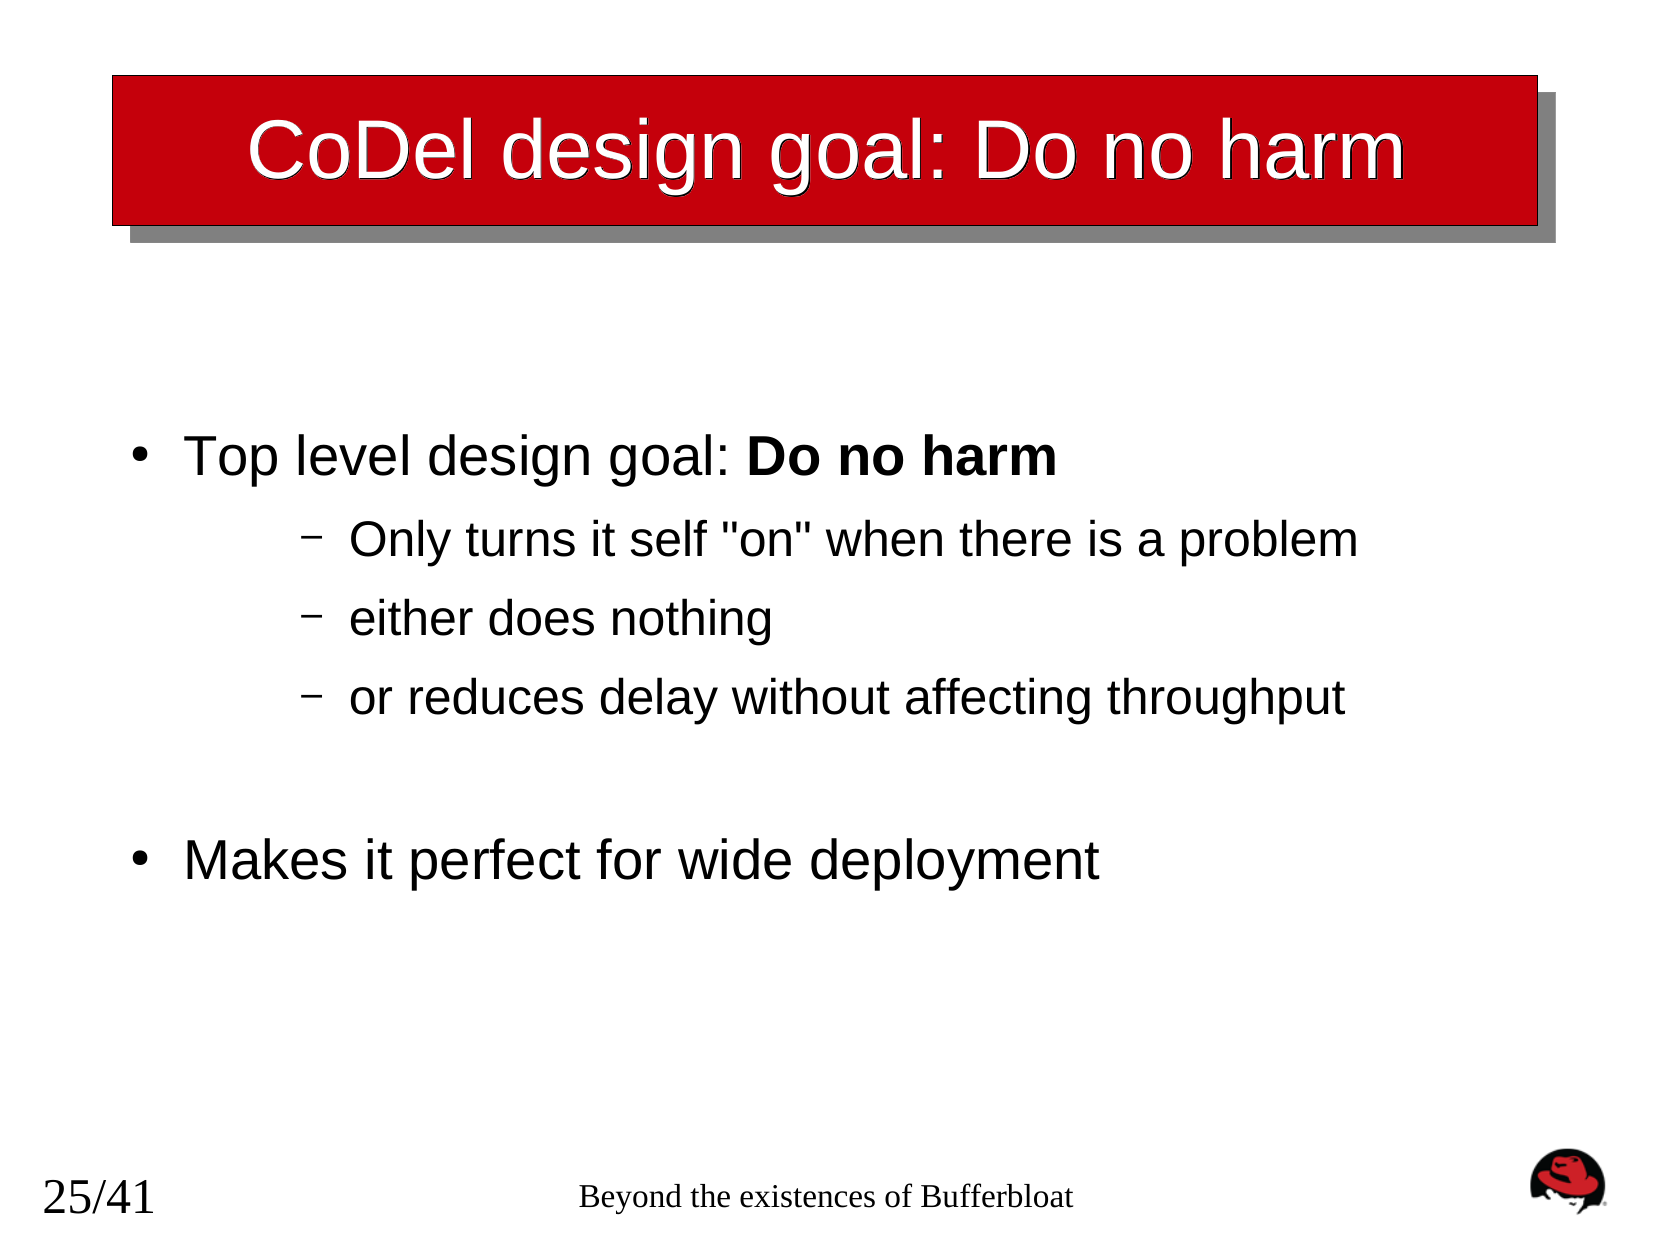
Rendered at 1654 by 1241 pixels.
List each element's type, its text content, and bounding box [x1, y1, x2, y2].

list Top level design goal: Do no harm Only turns it self "on" when there is a problem either does nothing or reduces delay without affecting throughput Makes it perfect for wide deployment [112, 337, 1538, 1126]
picture [1529, 1146, 1613, 1224]
title CoDel design goal: Do no harm [116, 75, 1538, 226]
